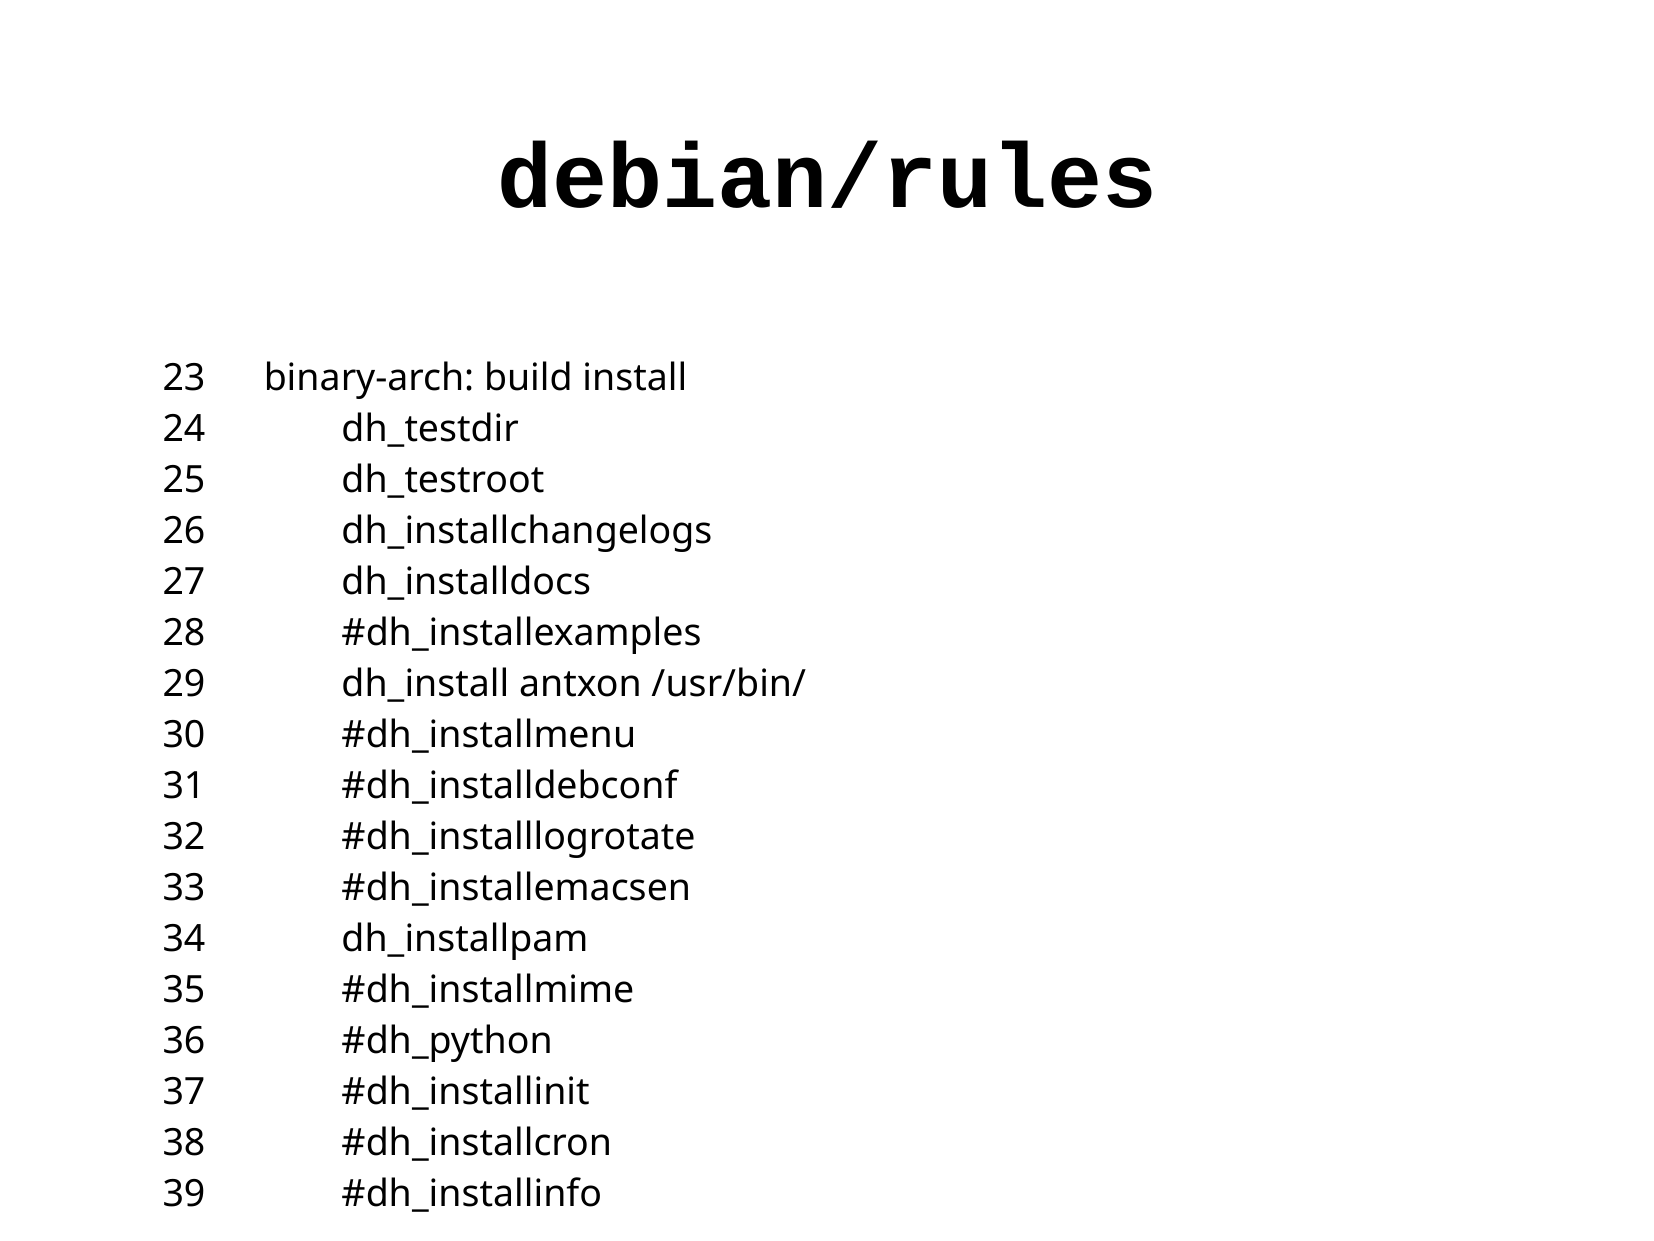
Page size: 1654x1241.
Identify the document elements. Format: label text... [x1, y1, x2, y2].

title debian/rules [121, 102, 1534, 311]
list 23 binary-arch: build install 24 dh_testdir 25 dh_testroot 26 dh_installchangelogs 27 dh_installdocs 28 #dh_installexamples 29 dh_install antxon /usr/bin/ 30 #dh_installmenu 31 #dh_installdebconf 32 #dh_installlogrotate 33 #dh_installemacsen 34 dh_installpam 35 #dh_installmime 36 #dh_python 37 #dh_installinit 38 #dh_installcron 39 #dh_installinfo [77, 342, 1560, 1125]
